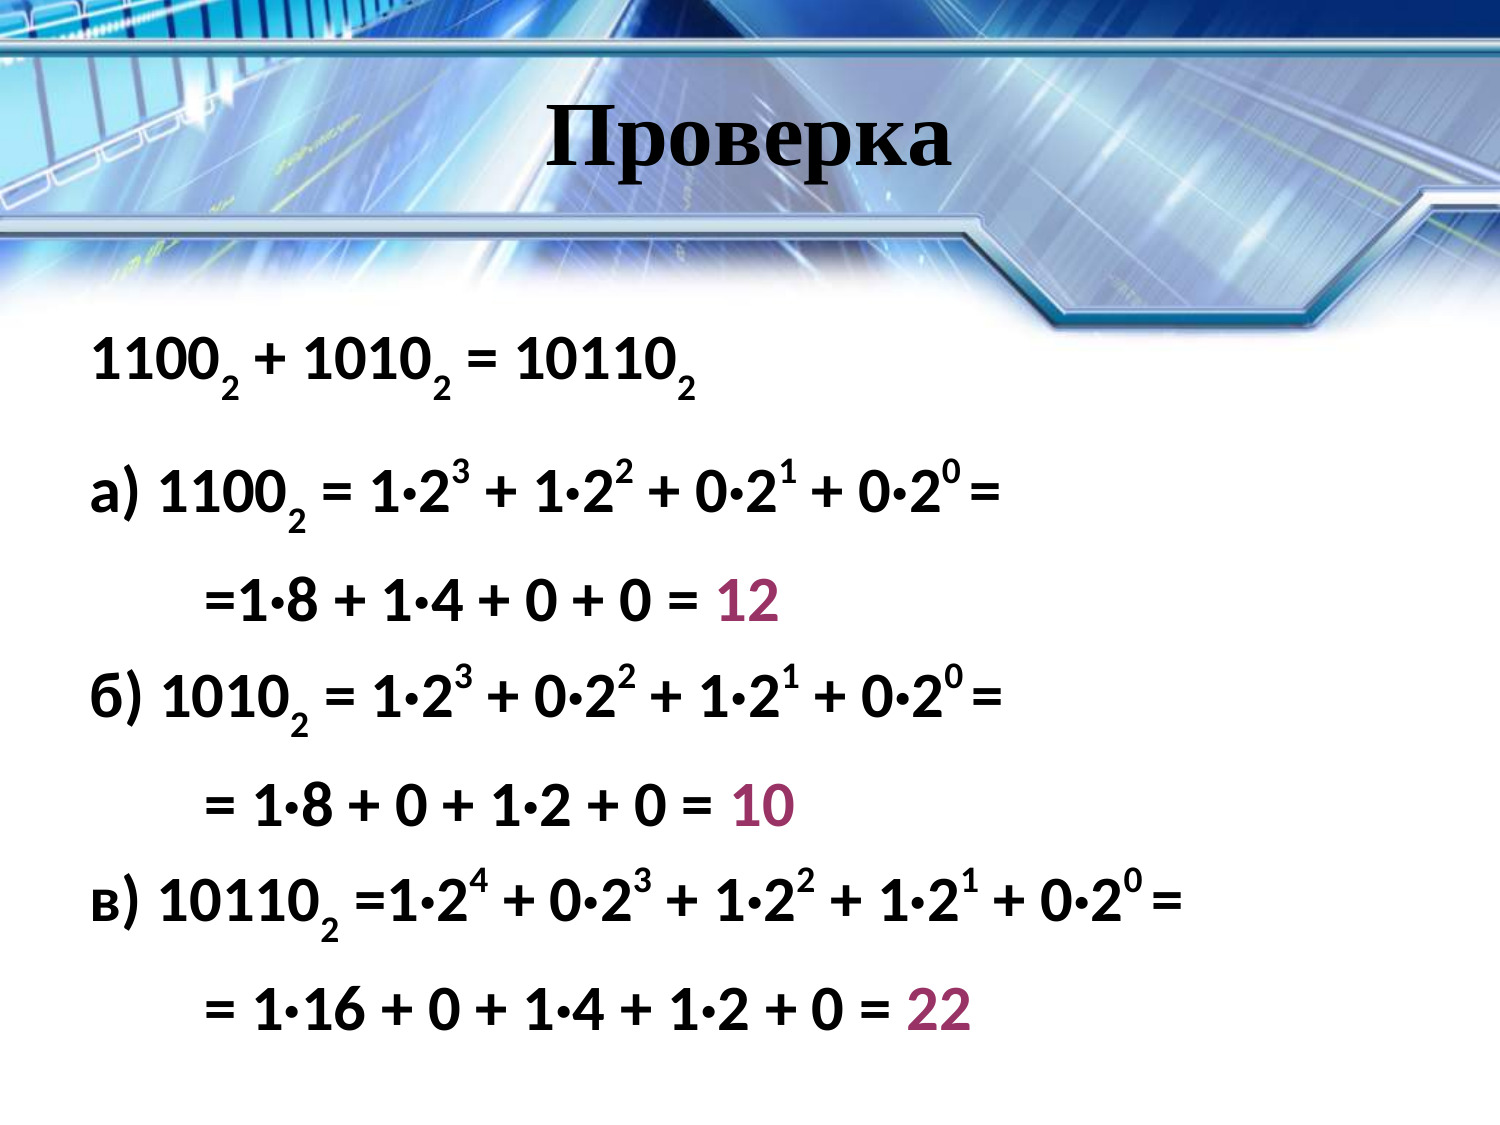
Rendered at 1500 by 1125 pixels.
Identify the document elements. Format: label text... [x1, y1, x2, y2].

picture [0, 0, 1500, 1125]
title Проверка [75, 45, 1426, 233]
list 11002 + 10102 = 101102 а) 11002 = 1·23 + 1·22 + 0·21 + 0·20 = =1·8 + 1·4 + 0 + 0 = 12 б) 10102 = 1·23 + 0·22 + 1·21 + 0·20 = = 1·8 + 0 + 1·2 + 0 = 10 в) 101102 =1·24 + 0·23 + 1·22 + 1·21 + 0·20 = = 1·16 + 0 + 1·4 + 1·2 + 0 = 22 [75, 307, 1441, 1058]
